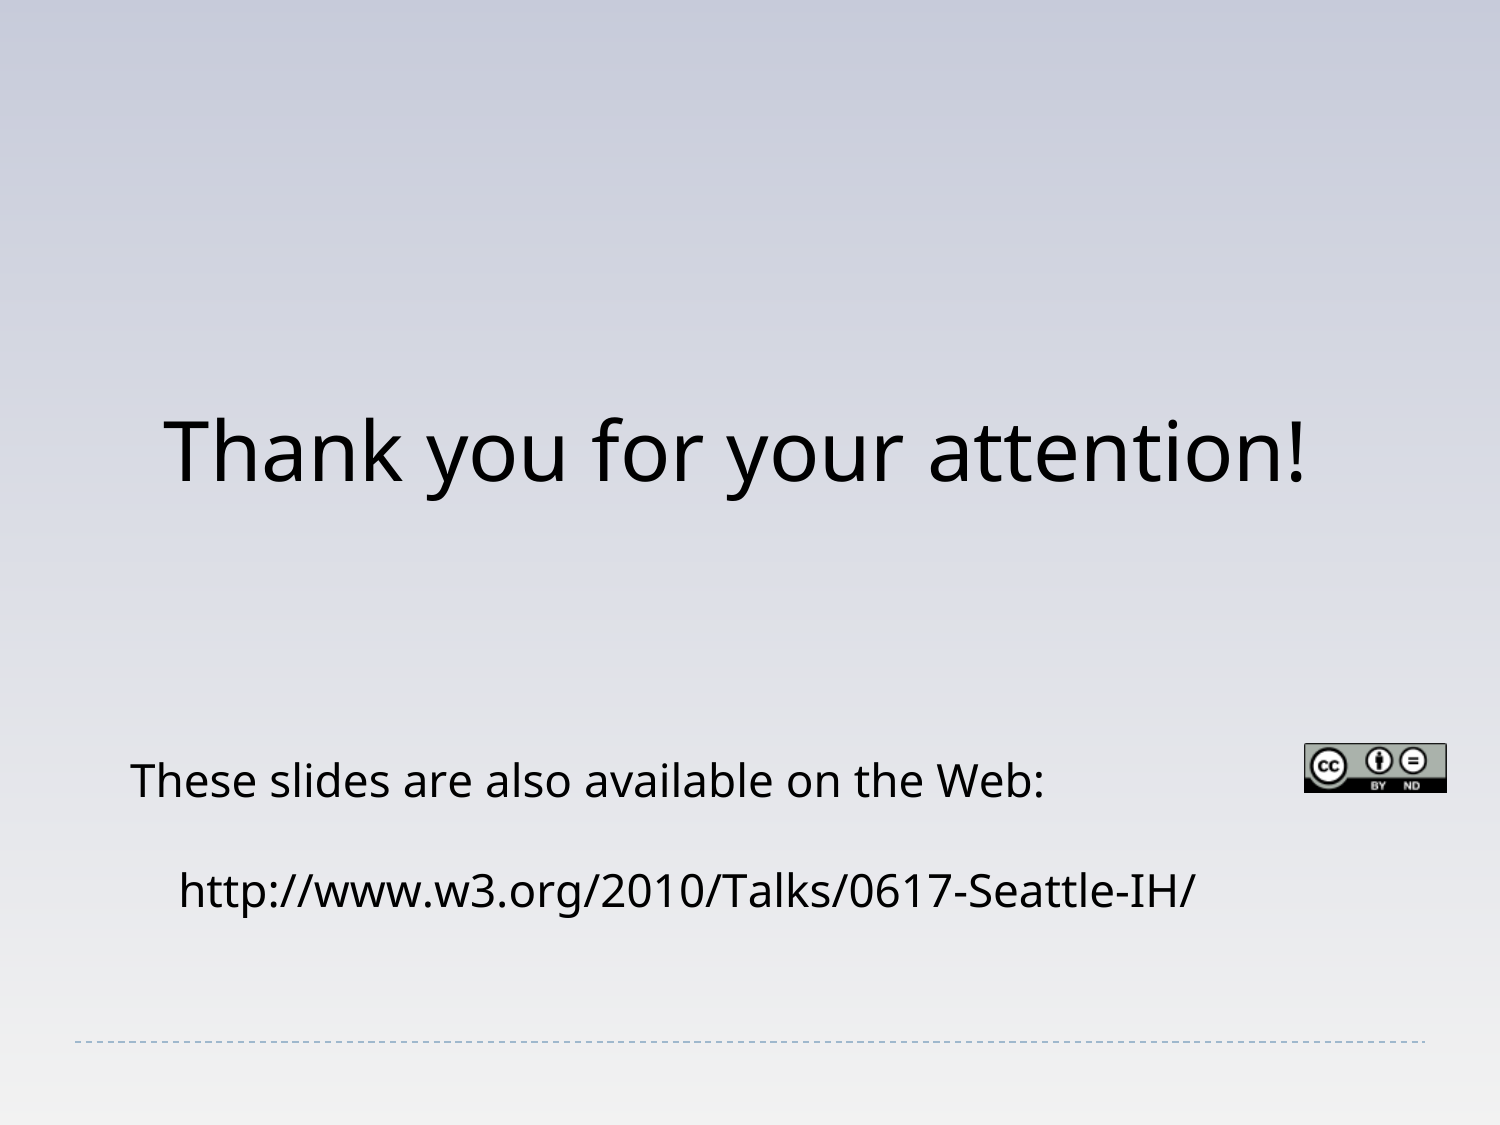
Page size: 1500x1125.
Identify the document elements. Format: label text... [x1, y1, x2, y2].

text_box Thank you for your attention! [80, 380, 1393, 487]
picture [1304, 743, 1447, 793]
text_box These slides are also available on the Web: http://www.w3.org/2010/Talks/0617-Seattle-IH/ [116, 739, 1227, 898]
